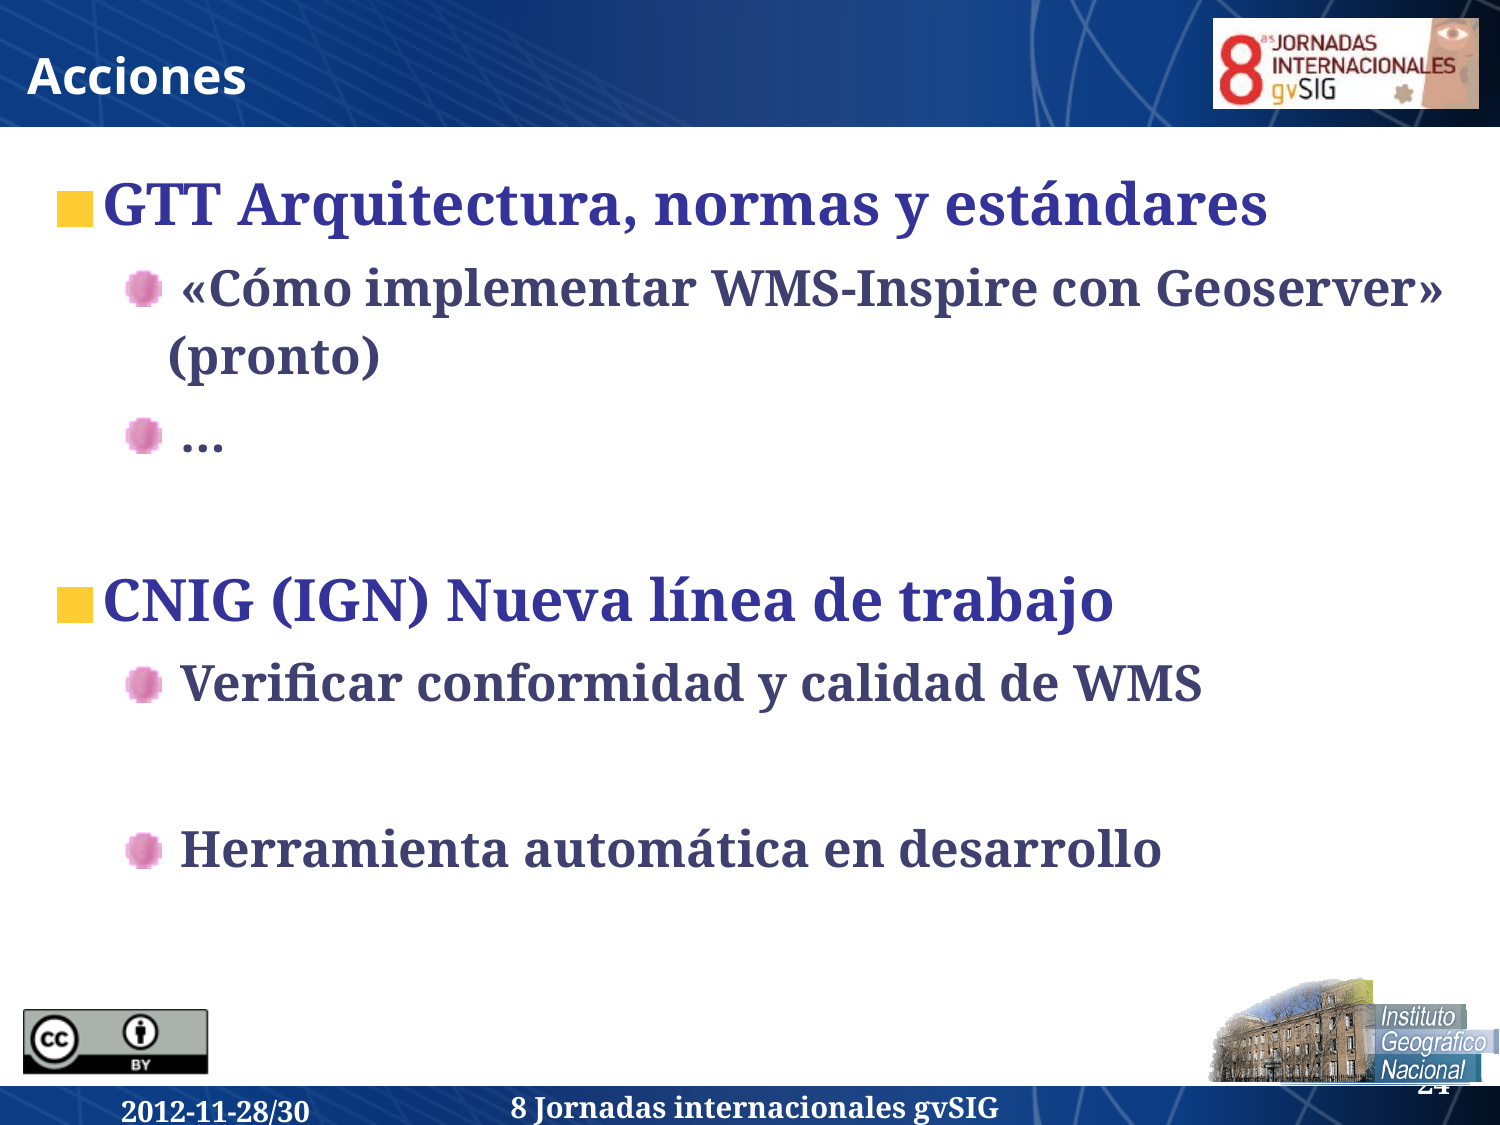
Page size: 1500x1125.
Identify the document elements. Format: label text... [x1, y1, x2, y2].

picture [0, 973, 1500, 1125]
picture [0, 0, 1500, 127]
list GTT Arquitectura, normas y estándares «Cómo implementar WMS-Inspire con Geoserver» (pronto) … CNIG (IGN) Nueva línea de trabajo Verificar conformidad y calidad de WMS Herramienta automática en desarrollo [31, 156, 1500, 973]
title Acciones [0, 43, 1275, 107]
